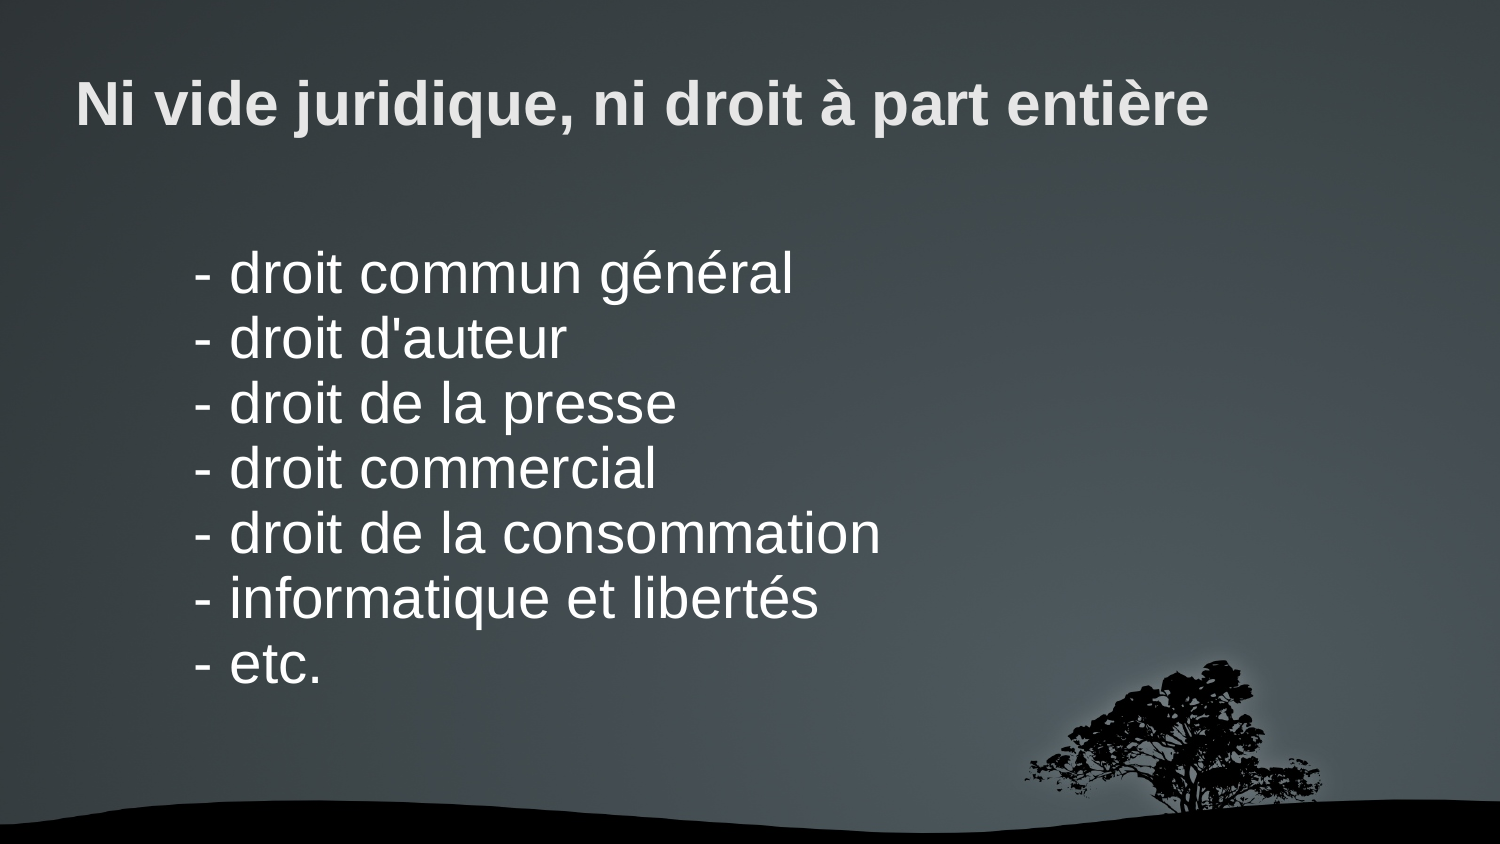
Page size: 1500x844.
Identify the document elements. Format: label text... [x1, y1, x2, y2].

text_box - droit commun général - droit d'auteur - droit de la presse - droit commercial - droit de la consommation - informatique et libertés - etc. [179, 233, 898, 702]
picture [0, 0, 1500, 844]
title Ni vide juridique, ni droit à part entière [74, 33, 1425, 175]
